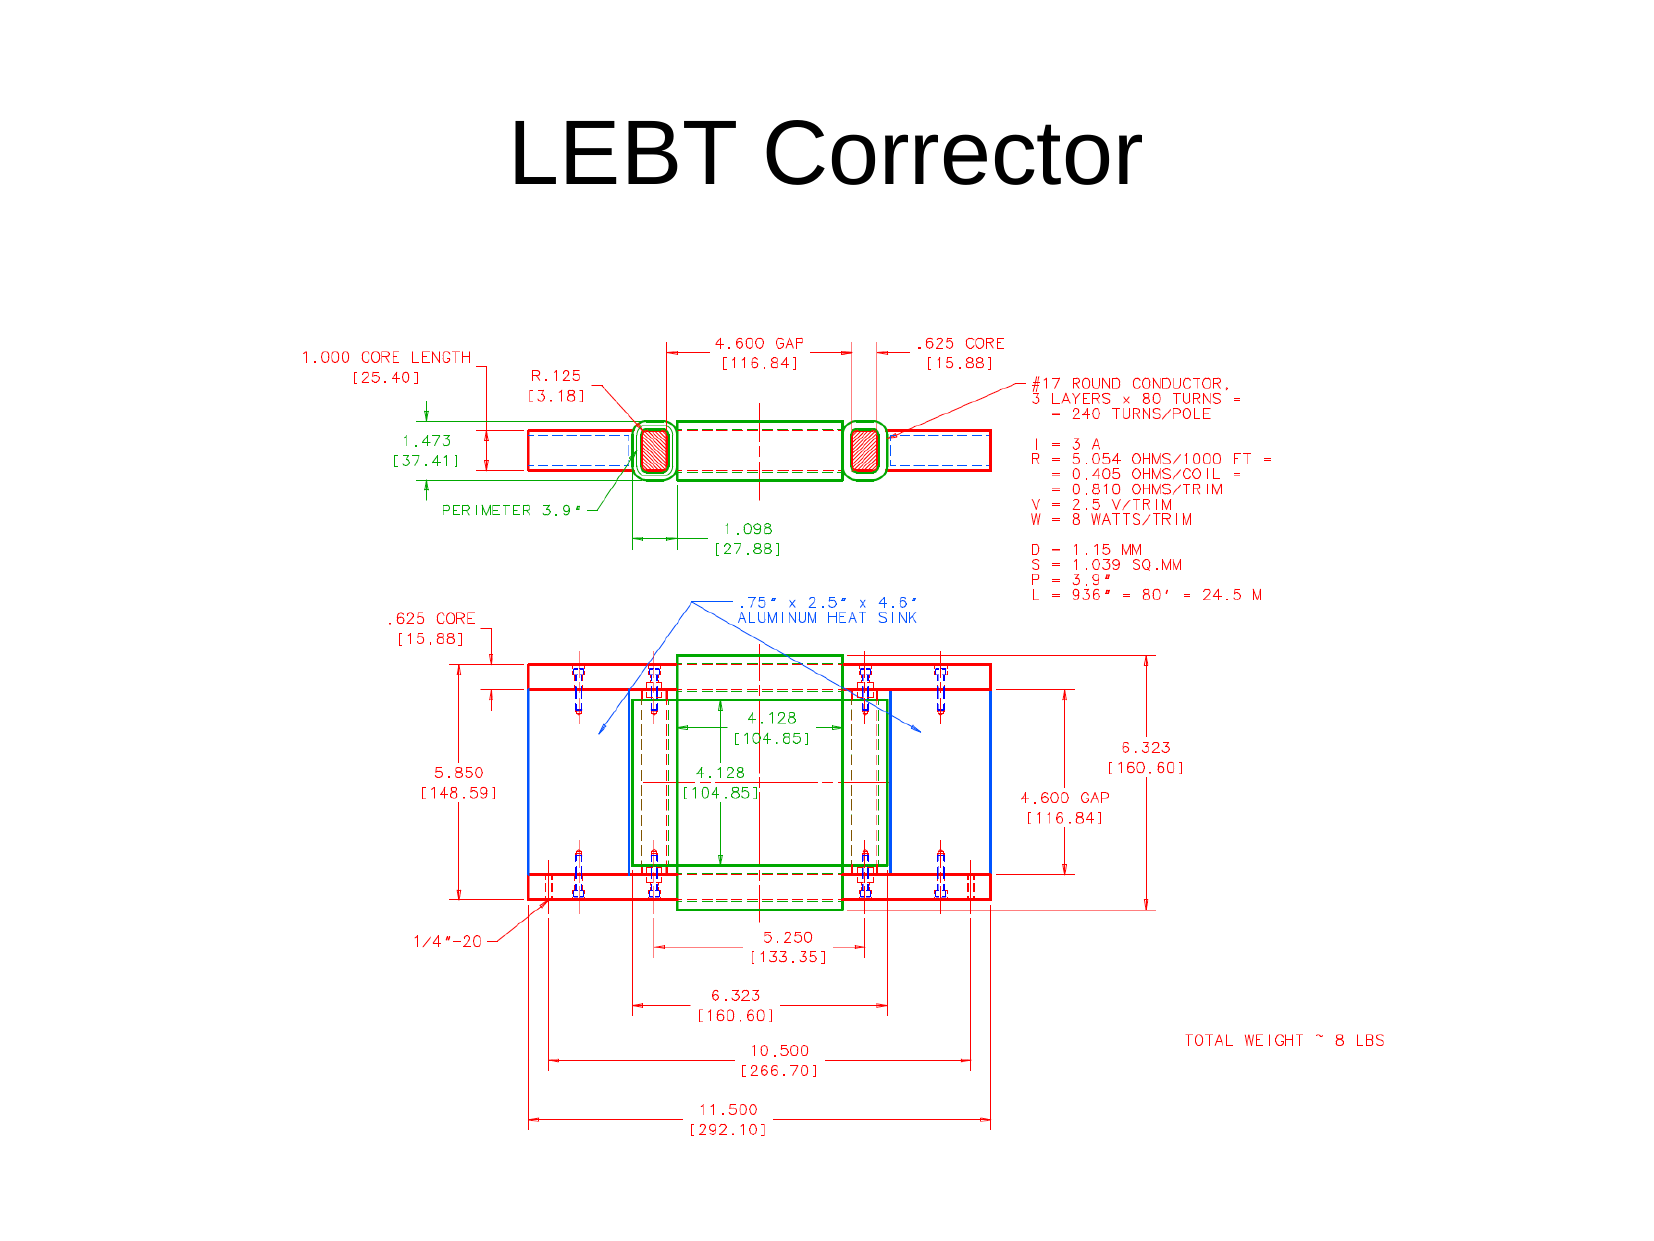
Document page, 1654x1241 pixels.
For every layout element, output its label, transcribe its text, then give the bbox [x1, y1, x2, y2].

title LEBT Corrector [82, 49, 1571, 257]
picture [270, 277, 1433, 1208]
